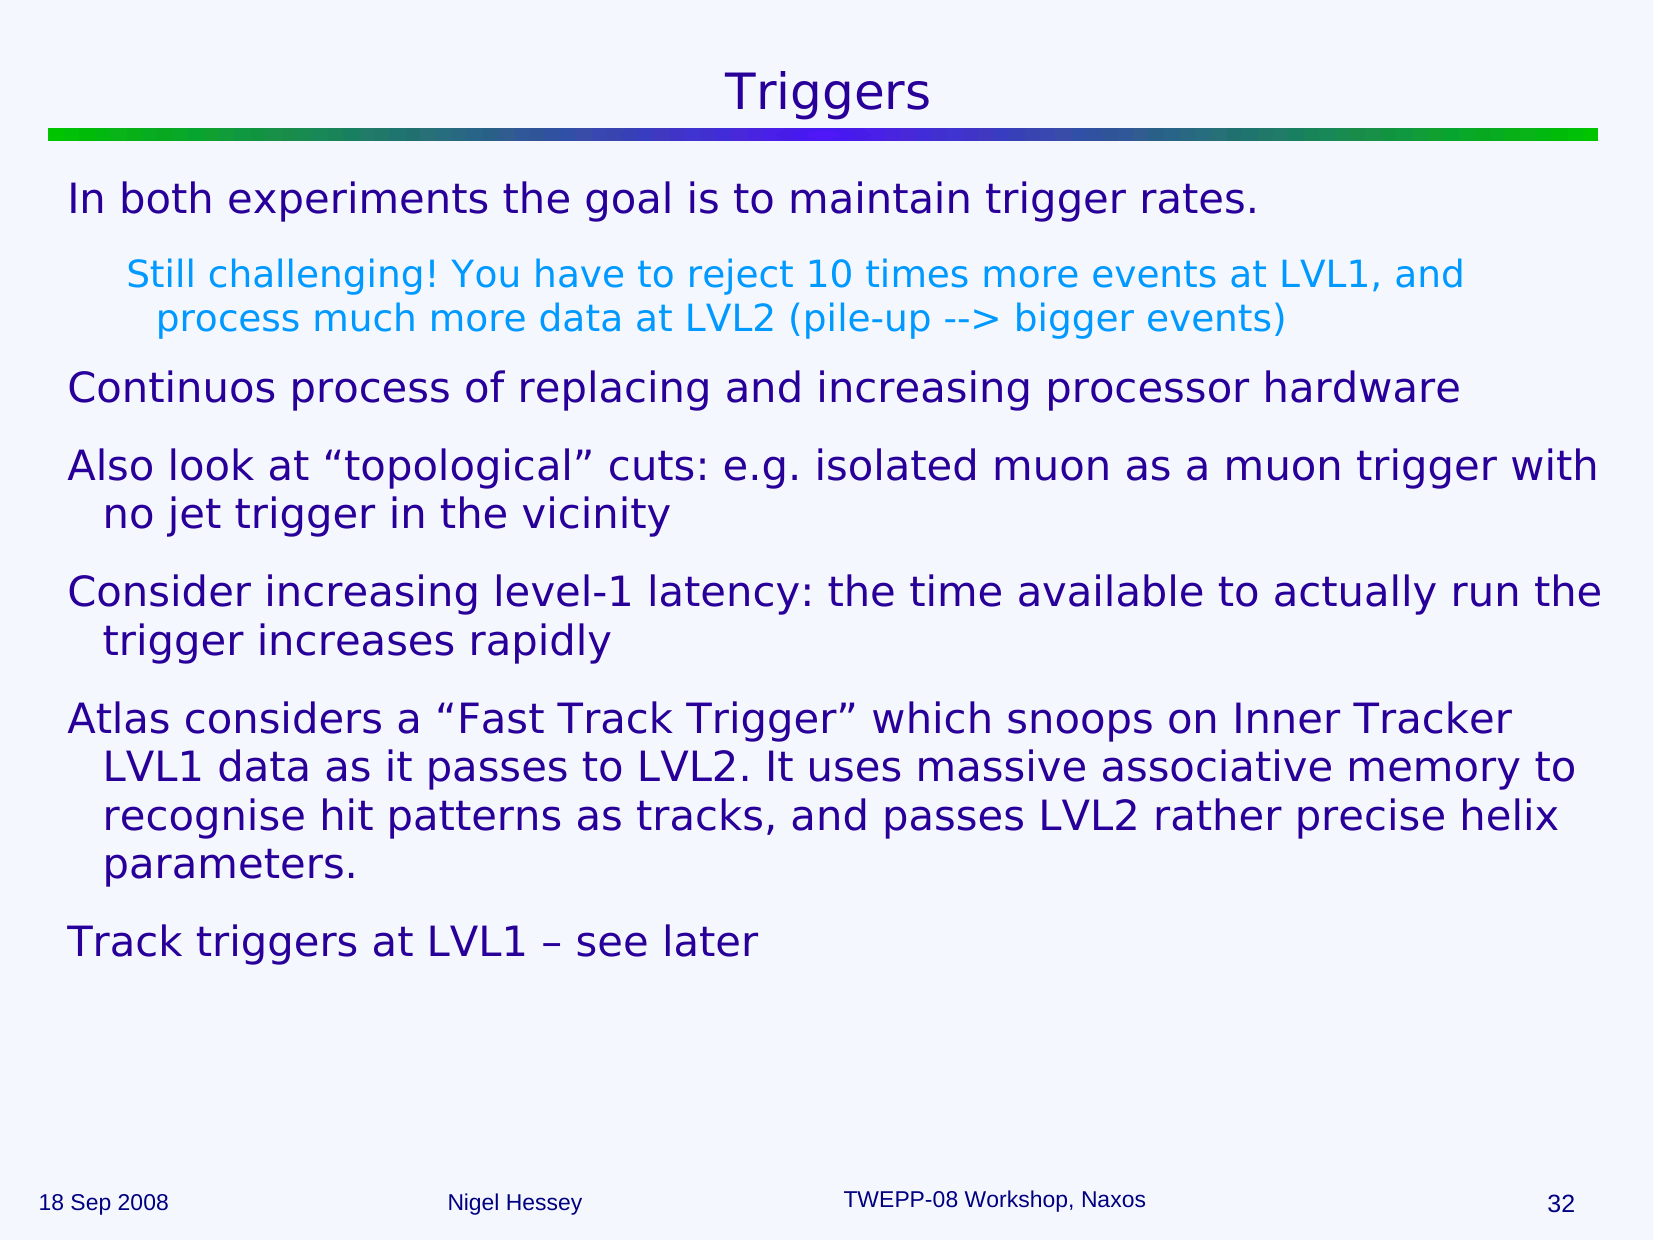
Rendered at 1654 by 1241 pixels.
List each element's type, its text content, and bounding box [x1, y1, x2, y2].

title Triggers [95, 37, 1563, 146]
picture [1563, 128, 1598, 141]
list In both experiments the goal is to maintain trigger rates. Still challenging! You have to reject 10 times more events at LVL1, and process much more data at LVL2 (pile-up --> bigger events) Continuos process of replacing and increasing processor hardware Also look at “topological” cuts: e.g. isolated muon as a muon trigger with no jet trigger in the vicinity Consider increasing level-1 latency: the time available to actually run the trigger increases rapidly Atlas considers a “Fast Track Trigger” which snoops on Inner Tracker LVL1 data as it passes to LVL2. It uses massive associative memory to recognise hit patterns as tracks, and passes LVL2 rather precise helix parameters. Track triggers at LVL1 – see later [49, 174, 1614, 1127]
picture [48, 128, 95, 141]
